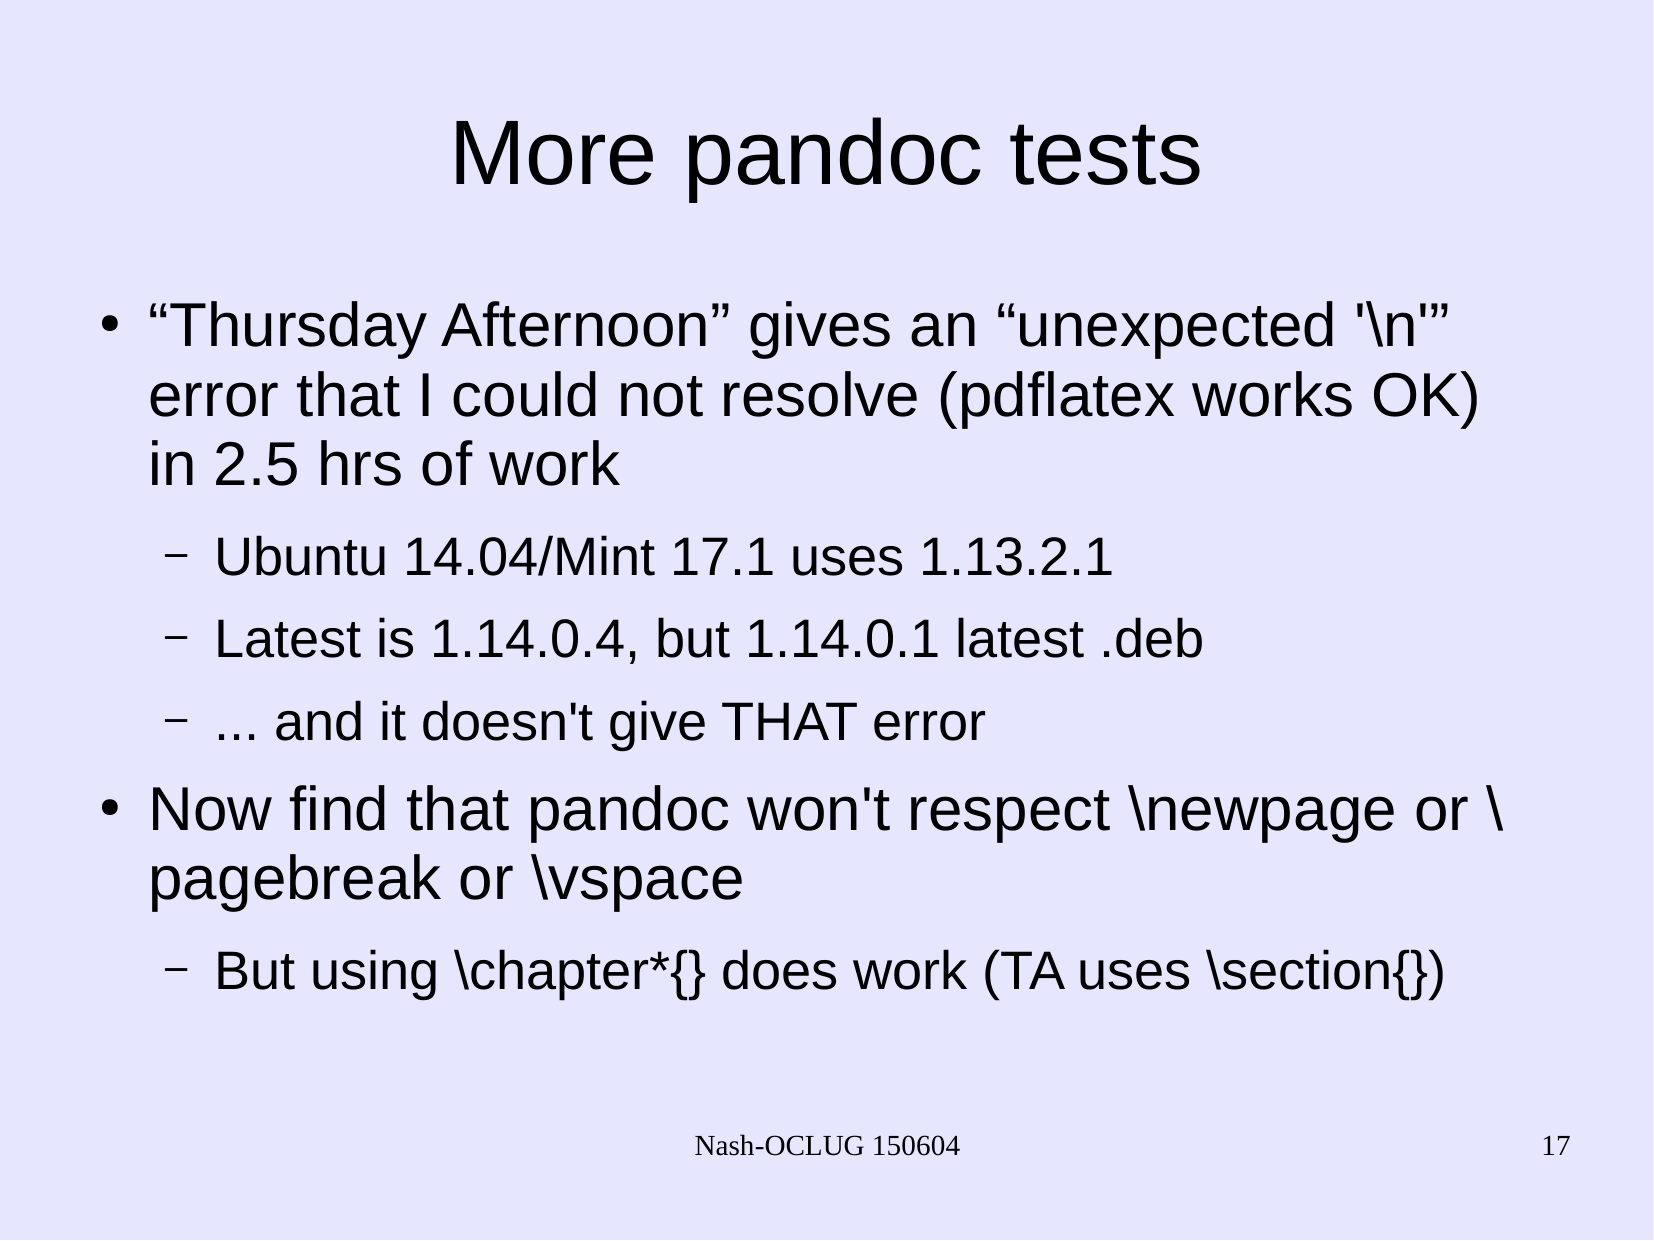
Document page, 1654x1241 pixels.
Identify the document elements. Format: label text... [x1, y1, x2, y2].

title More pandoc tests [82, 49, 1571, 257]
list “Thursday Afternoon” gives an “unexpected '\n'” error that I could not resolve (pdflatex works OK) in 2.5 hrs of work Ubuntu 14.04/Mint 17.1 uses 1.13.2.1 Latest is 1.14.0.4, but 1.14.0.1 latest .deb ... and it doesn't give THAT error Now find that pandoc won't respect \newpage or \pagebreak or \vspace But using \chapter*{} does work (TA uses \section{}) [82, 290, 1538, 1010]
